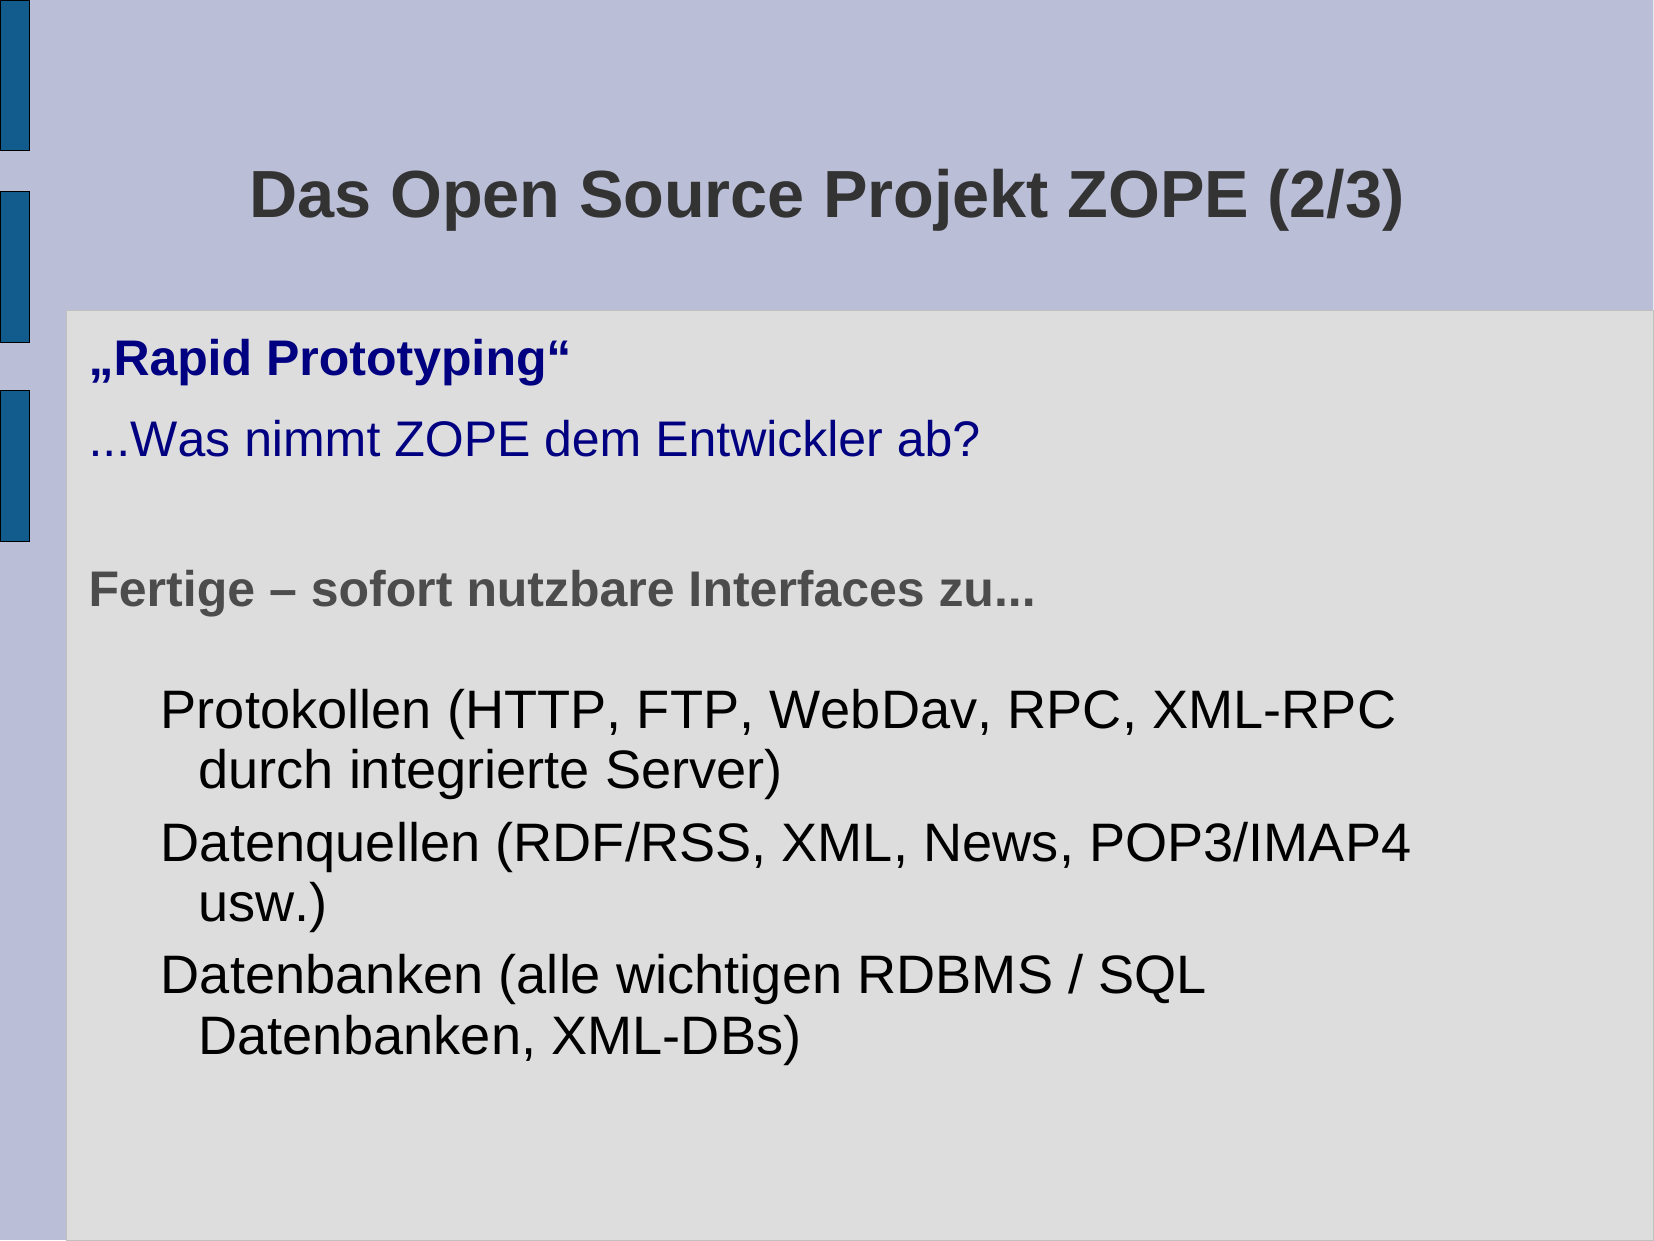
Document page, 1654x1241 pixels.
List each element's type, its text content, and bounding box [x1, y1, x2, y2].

text_box „Rapid Prototyping“ ...Was nimmt ZOPE dem Entwickler ab? [88, 330, 1595, 532]
list Protokollen (HTTP, FTP, WebDav, RPC, XML-RPC durch integrierte Server) Datenquellen (RDF/RSS, XML, News, POP3/IMAP4 usw.) Datenbanken (alle wichtigen RDBMS / SQL Datenbanken, XML-DBs) [123, 679, 1536, 1123]
text_box Fertige – sofort nutzbare Interfaces zu... [88, 561, 1595, 650]
title Das Open Source Projekt ZOPE (2/3) [121, 91, 1534, 299]
